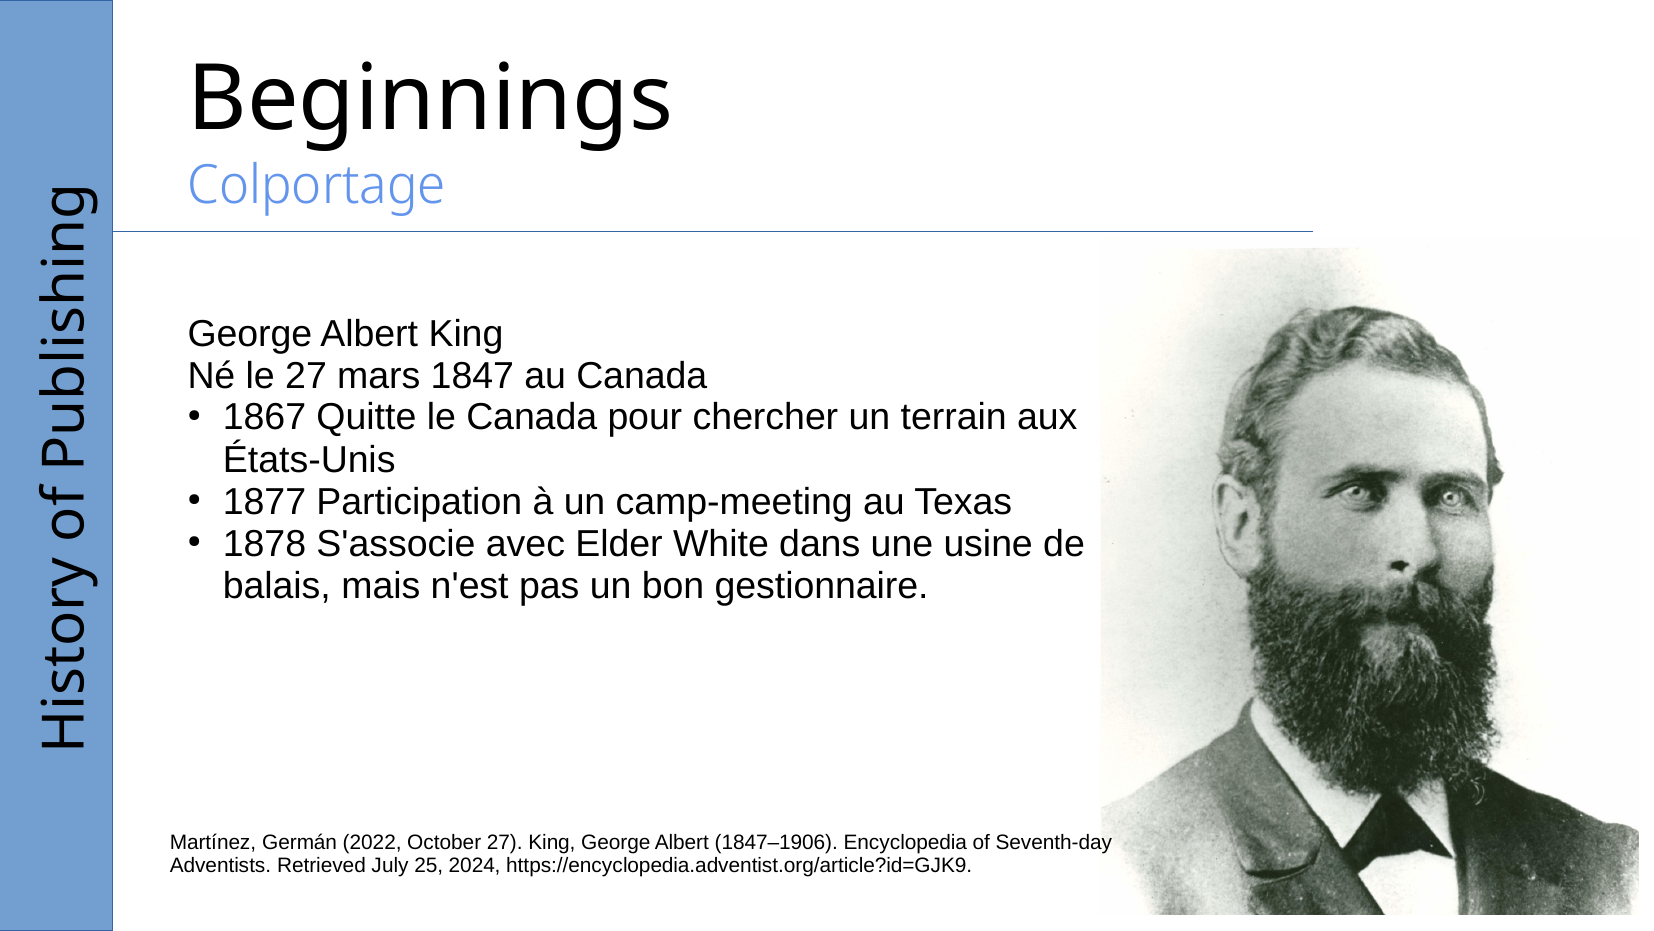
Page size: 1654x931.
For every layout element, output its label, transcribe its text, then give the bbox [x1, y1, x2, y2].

text_box History of Publishing [13, 37, 105, 901]
text_box [0, 0, 113, 931]
text_box Martínez, Germán (2022, October 27). King, George Albert (1847–1906). Encyclopedia of Seventh-day Adventists. Retrieved July 25, 2024, https://encyclopedia.adventist.org/article?id=GJK9. [155, 822, 1163, 931]
subtitle George Albert King Né le 27 mars 1847 au Canada 1867 Quitte le Canada pour chercher un terrain aux États-Unis 1877 Participation à un camp-meeting au Texas 1878 S'associe avec Elder White dans une usine de balais, mais n'est pas un bon gestionnaire. [187, 312, 1099, 822]
picture [1099, 238, 1639, 915]
title Beginnings [187, 33, 1571, 125]
title Colportage [187, 125, 1571, 239]
